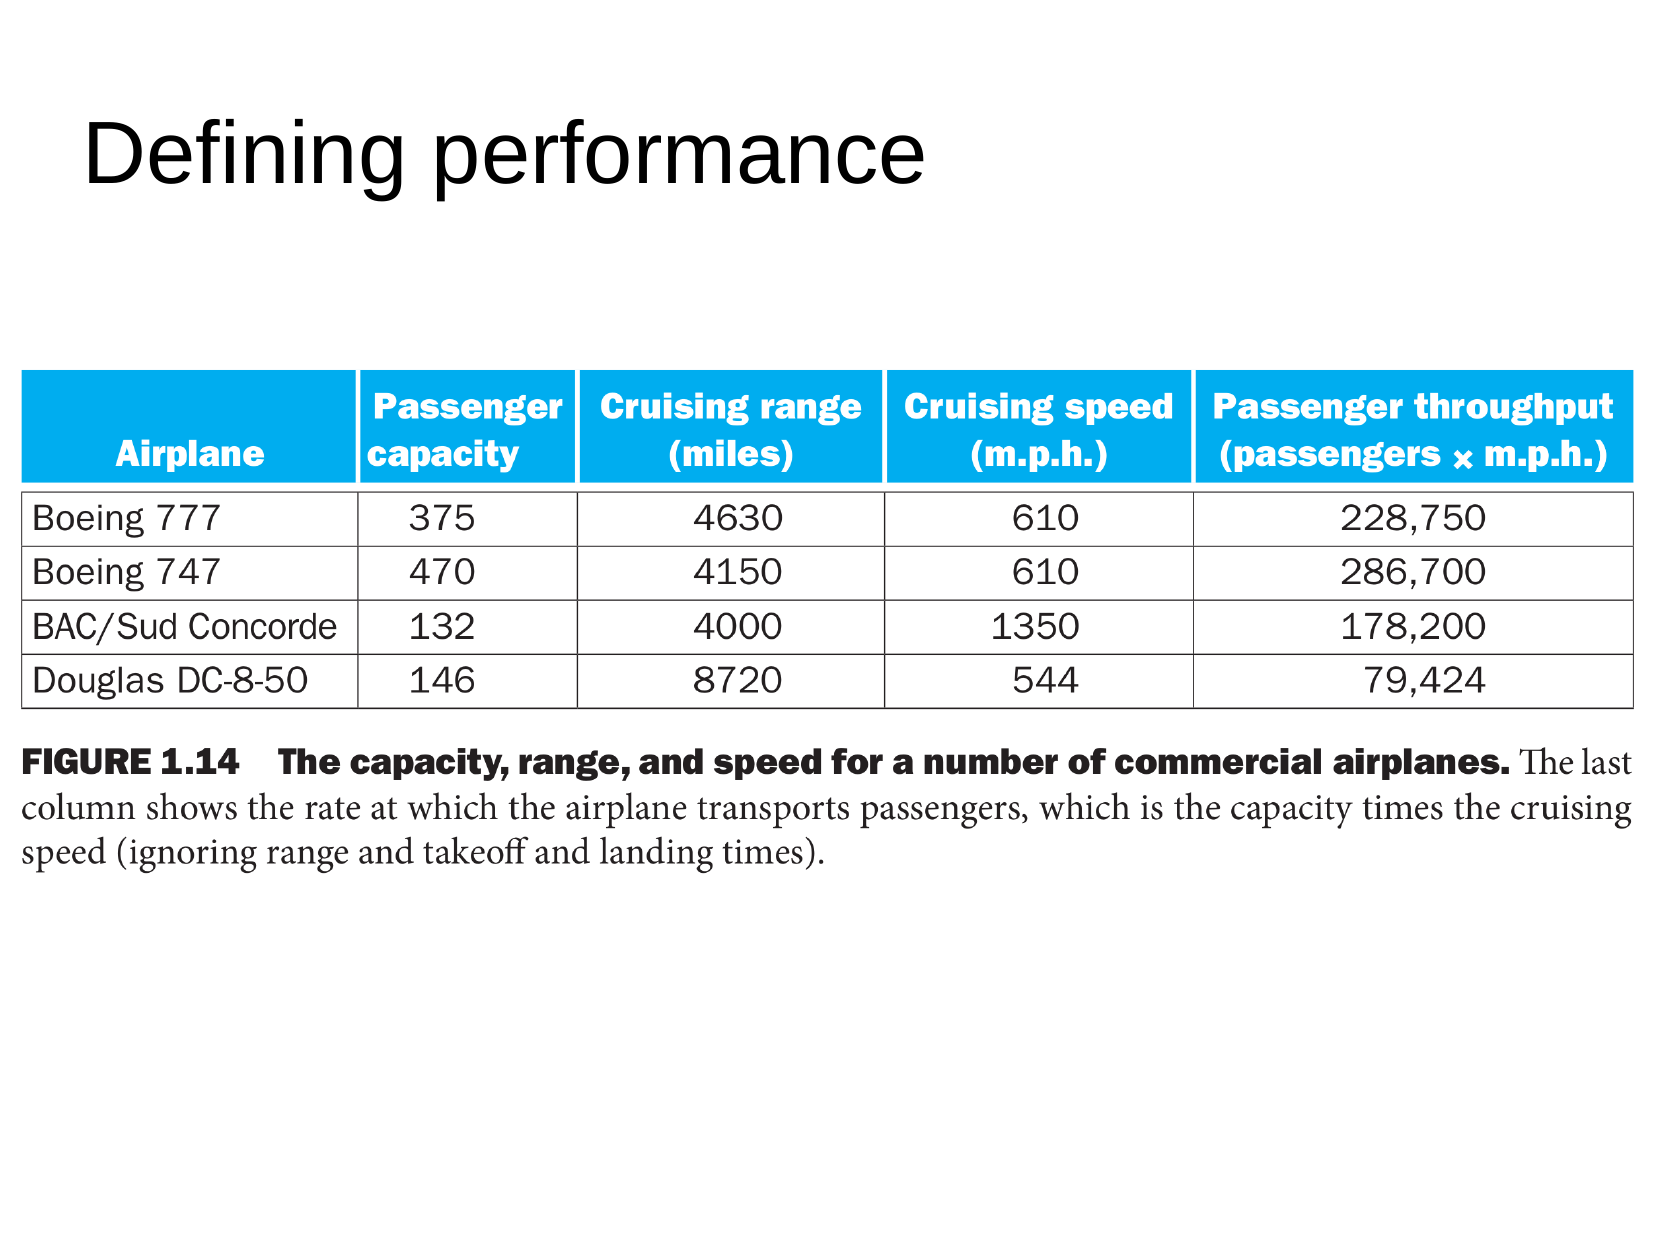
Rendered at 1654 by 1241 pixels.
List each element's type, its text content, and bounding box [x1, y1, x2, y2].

picture [0, 353, 1654, 886]
title Defining performance [82, 49, 1571, 257]
